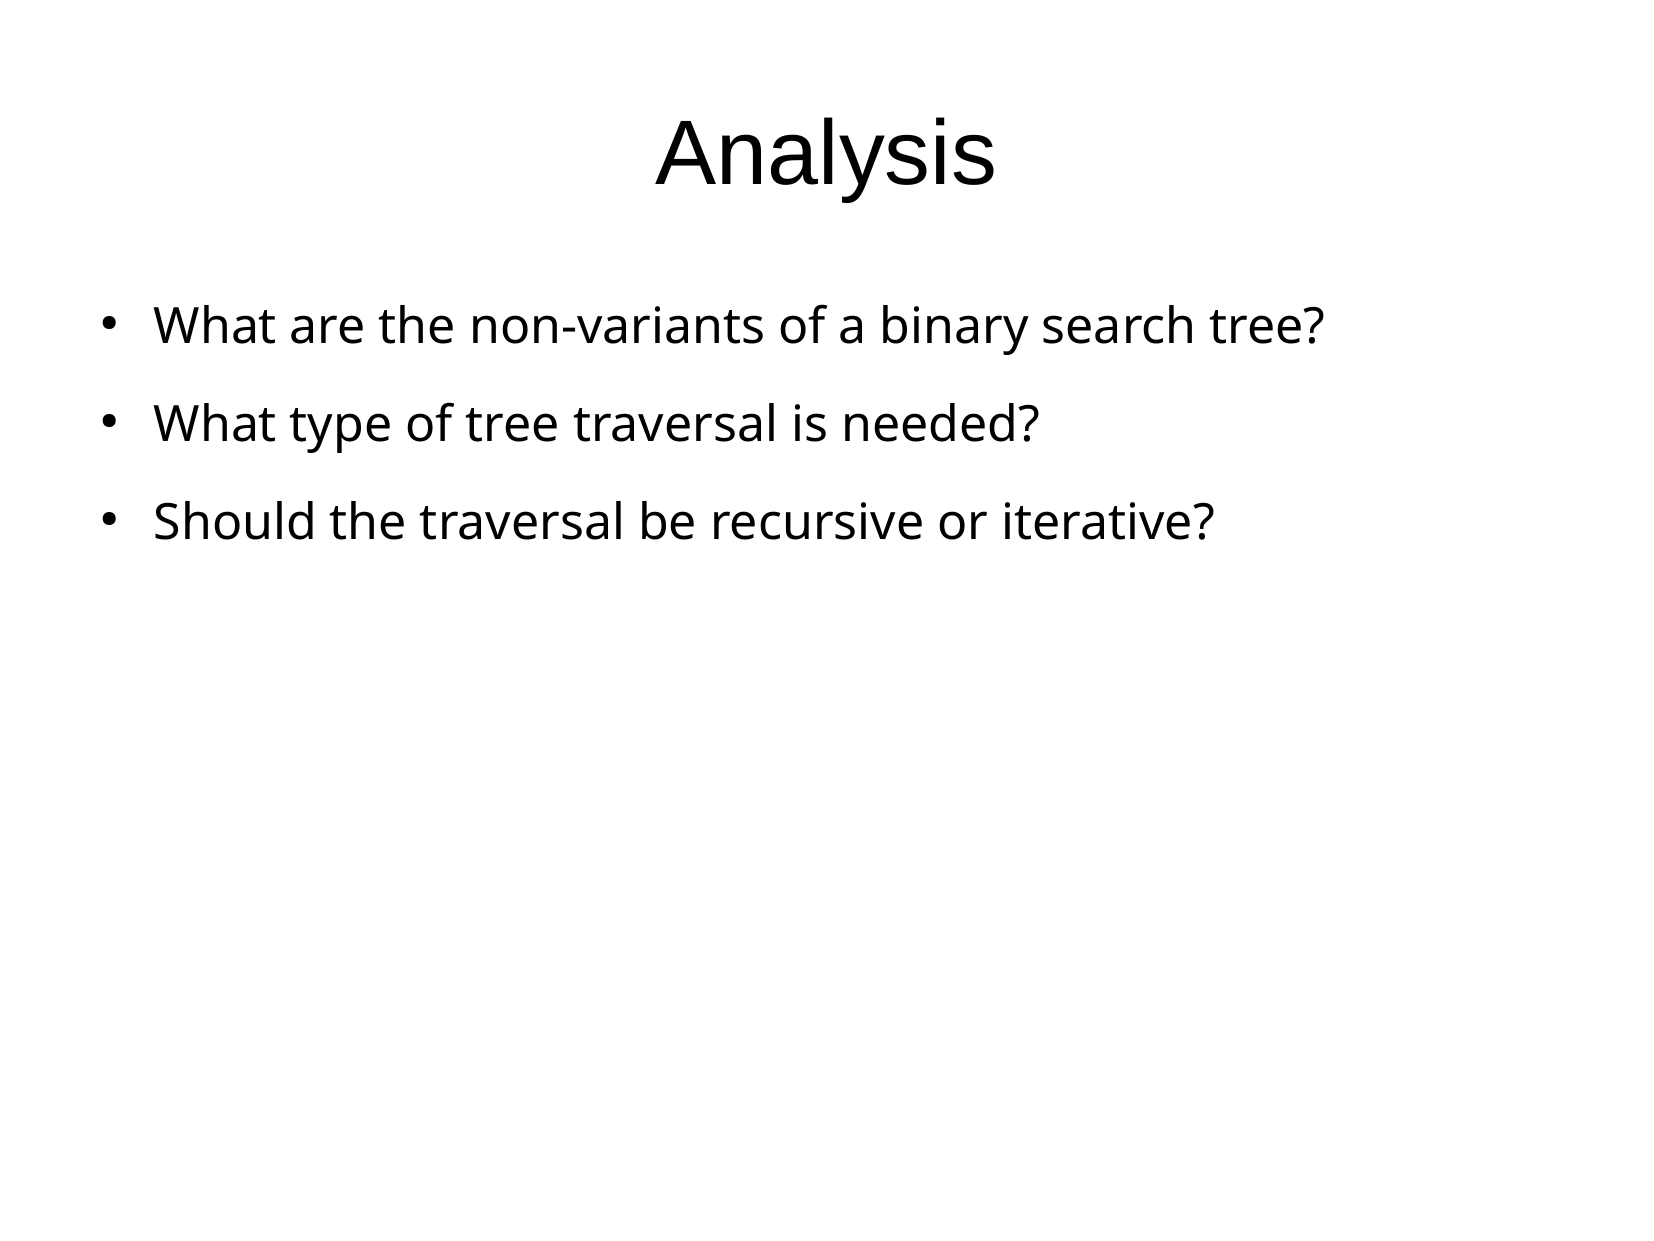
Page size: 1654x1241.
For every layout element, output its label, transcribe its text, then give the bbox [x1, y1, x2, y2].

title Analysis [82, 49, 1571, 257]
list What are the non-variants of a binary search tree? What type of tree traversal is needed? Should the traversal be recursive or iterative? [82, 290, 1571, 1010]
